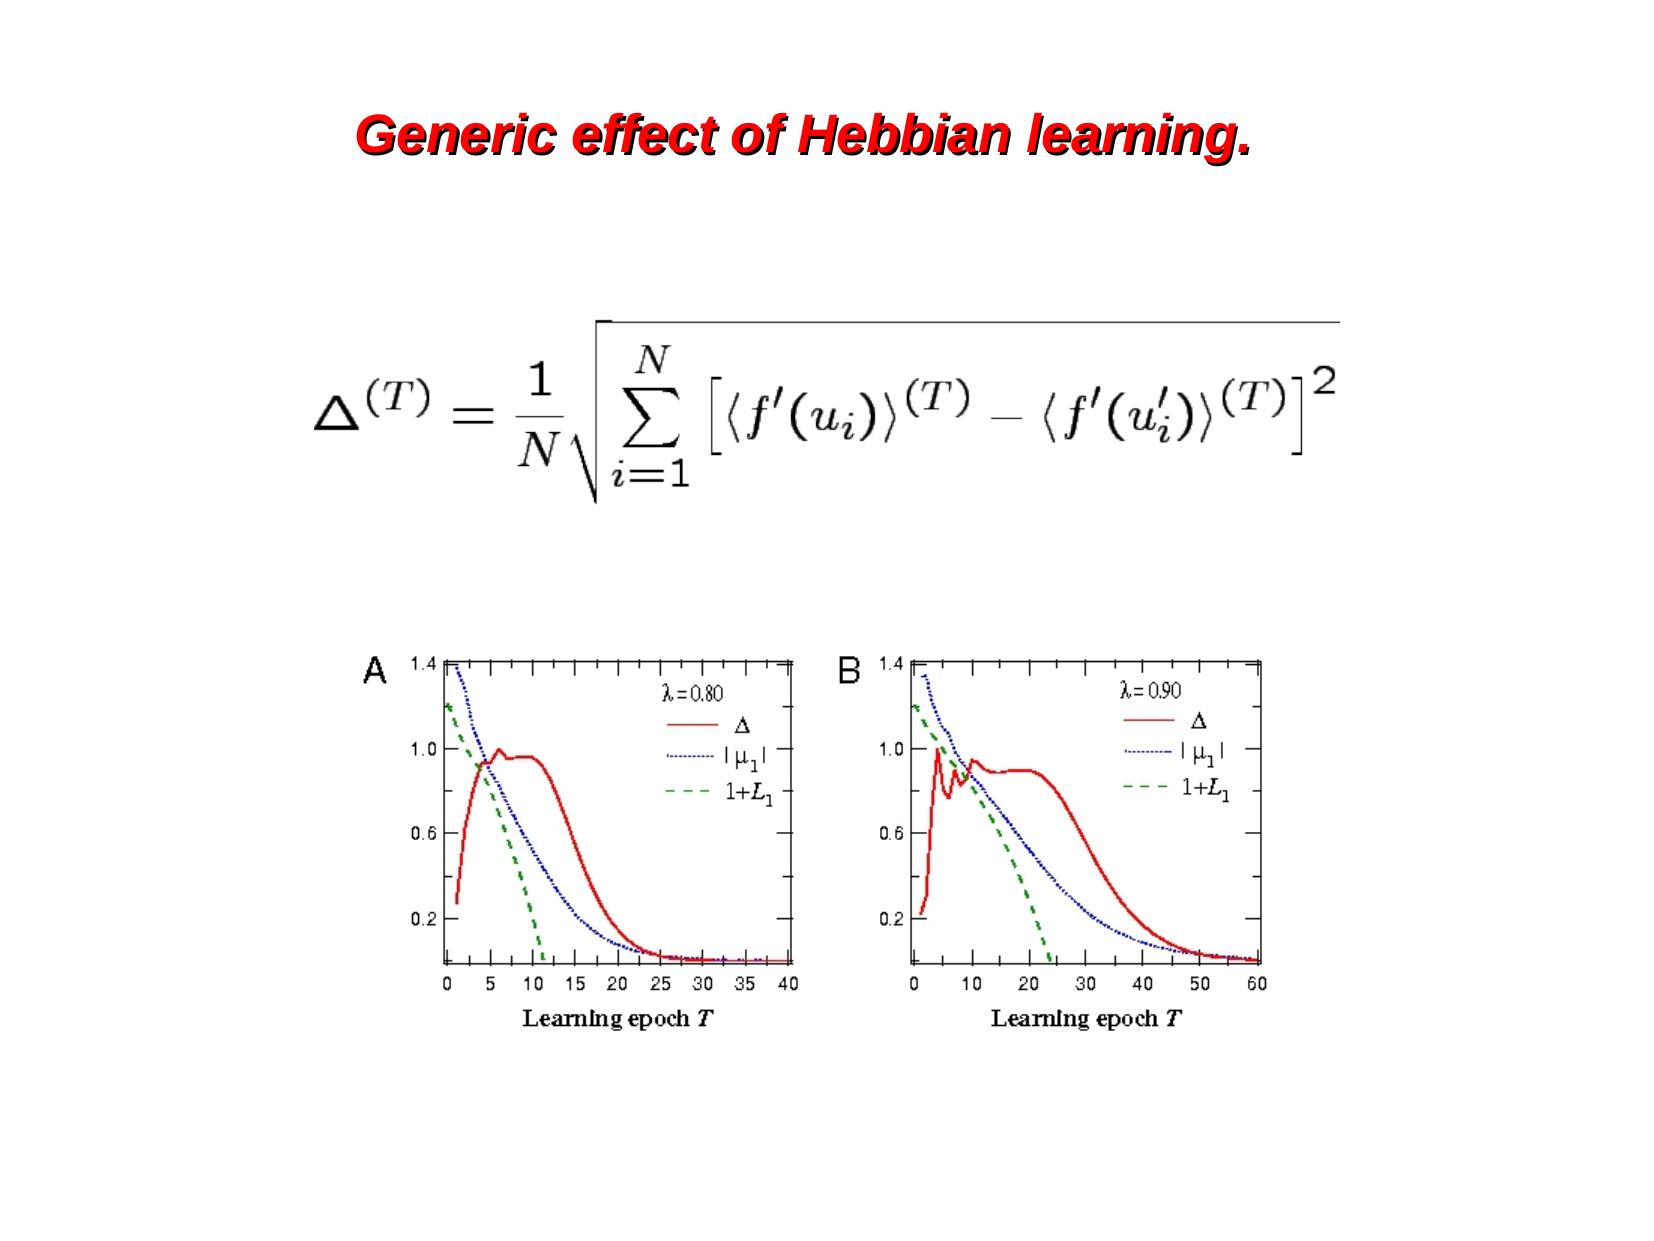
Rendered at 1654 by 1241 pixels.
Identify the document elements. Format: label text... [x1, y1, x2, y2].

text_box Generic effect of Hebbian learning. [339, 88, 1315, 171]
picture [314, 306, 1340, 506]
picture [346, 637, 1307, 1040]
